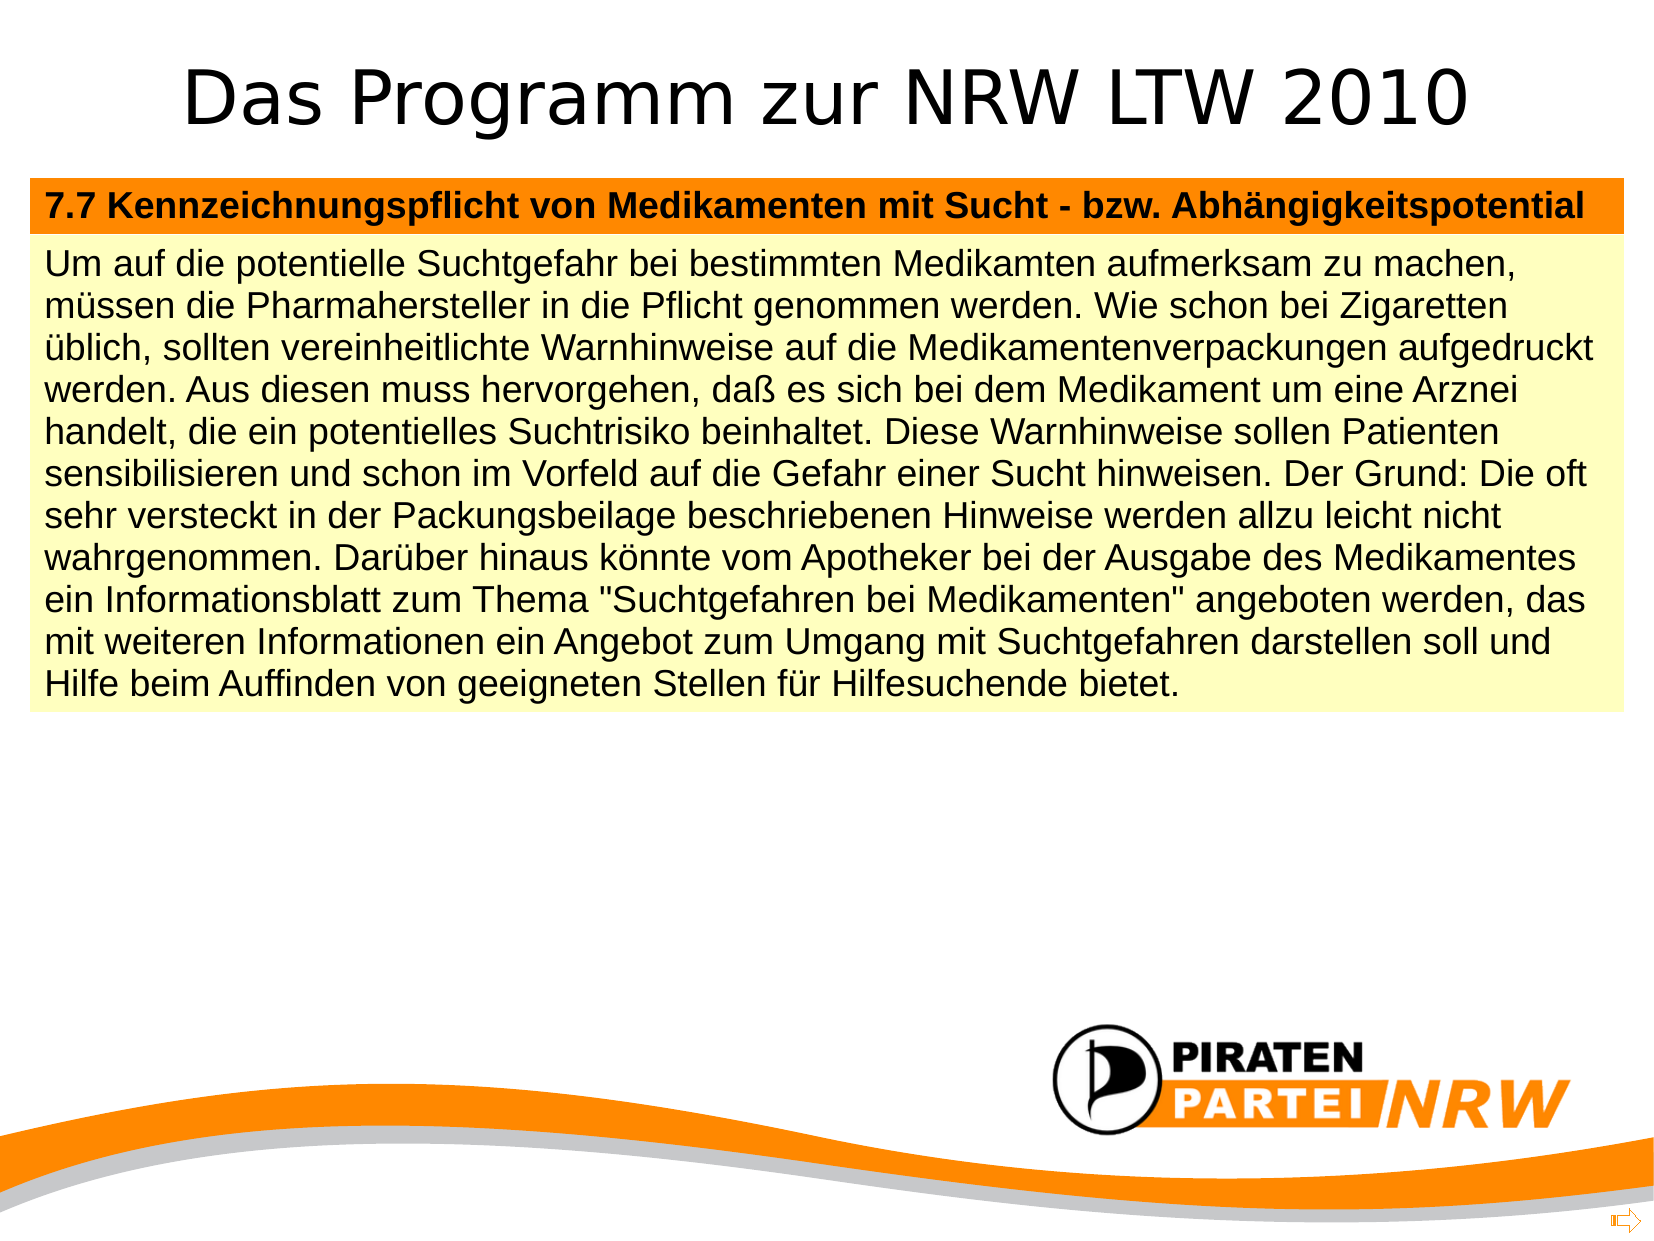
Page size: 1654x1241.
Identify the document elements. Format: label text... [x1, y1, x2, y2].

table_cell Um auf die potentielle Suchtgefahr bei bestimmten Medikamten aufmerksam zu machen, müssen die Pharmahersteller in die Pflicht genommen werden. Wie schon bei Zigaretten üblich, sollten vereinheitlichte Warnhinweise auf die Medikamentenverpackungen aufgedruckt werden. Aus diesen muss hervorgehen, daß es sich bei dem Medikament um eine Arznei handelt, die ein potentielles Suchtrisiko beinhaltet. Diese Warnhinweise sollen Patienten sensibilisieren und schon im Vorfeld auf die Gefahr einer Sucht hinweisen. Der Grund: Die oft sehr versteckt in der Packungsbeilage beschriebenen Hinweise werden allzu leicht nicht wahrgenommen. Darüber hinaus könnte vom Apotheker bei der Ausgabe des Medikamentes ein Informationsblatt zum Thema "Suchtgefahren bei Medikamenten" angeboten werden, das mit weiteren Informationen ein Angebot zum Umgang mit Suchtgefahren darstellen soll und Hilfe beim Auffinden von geeigneten Stellen für Hilfesuchende bietet. [30, 235, 1624, 712]
title Das Programm zur NRW LTW 2010 [82, 54, 1571, 143]
table_header 7.7 Kennzeichnungspflicht von Medikamenten mit Sucht - bzw. Abhängigkeitspotential [30, 178, 1624, 234]
picture [1045, 1021, 1579, 1140]
